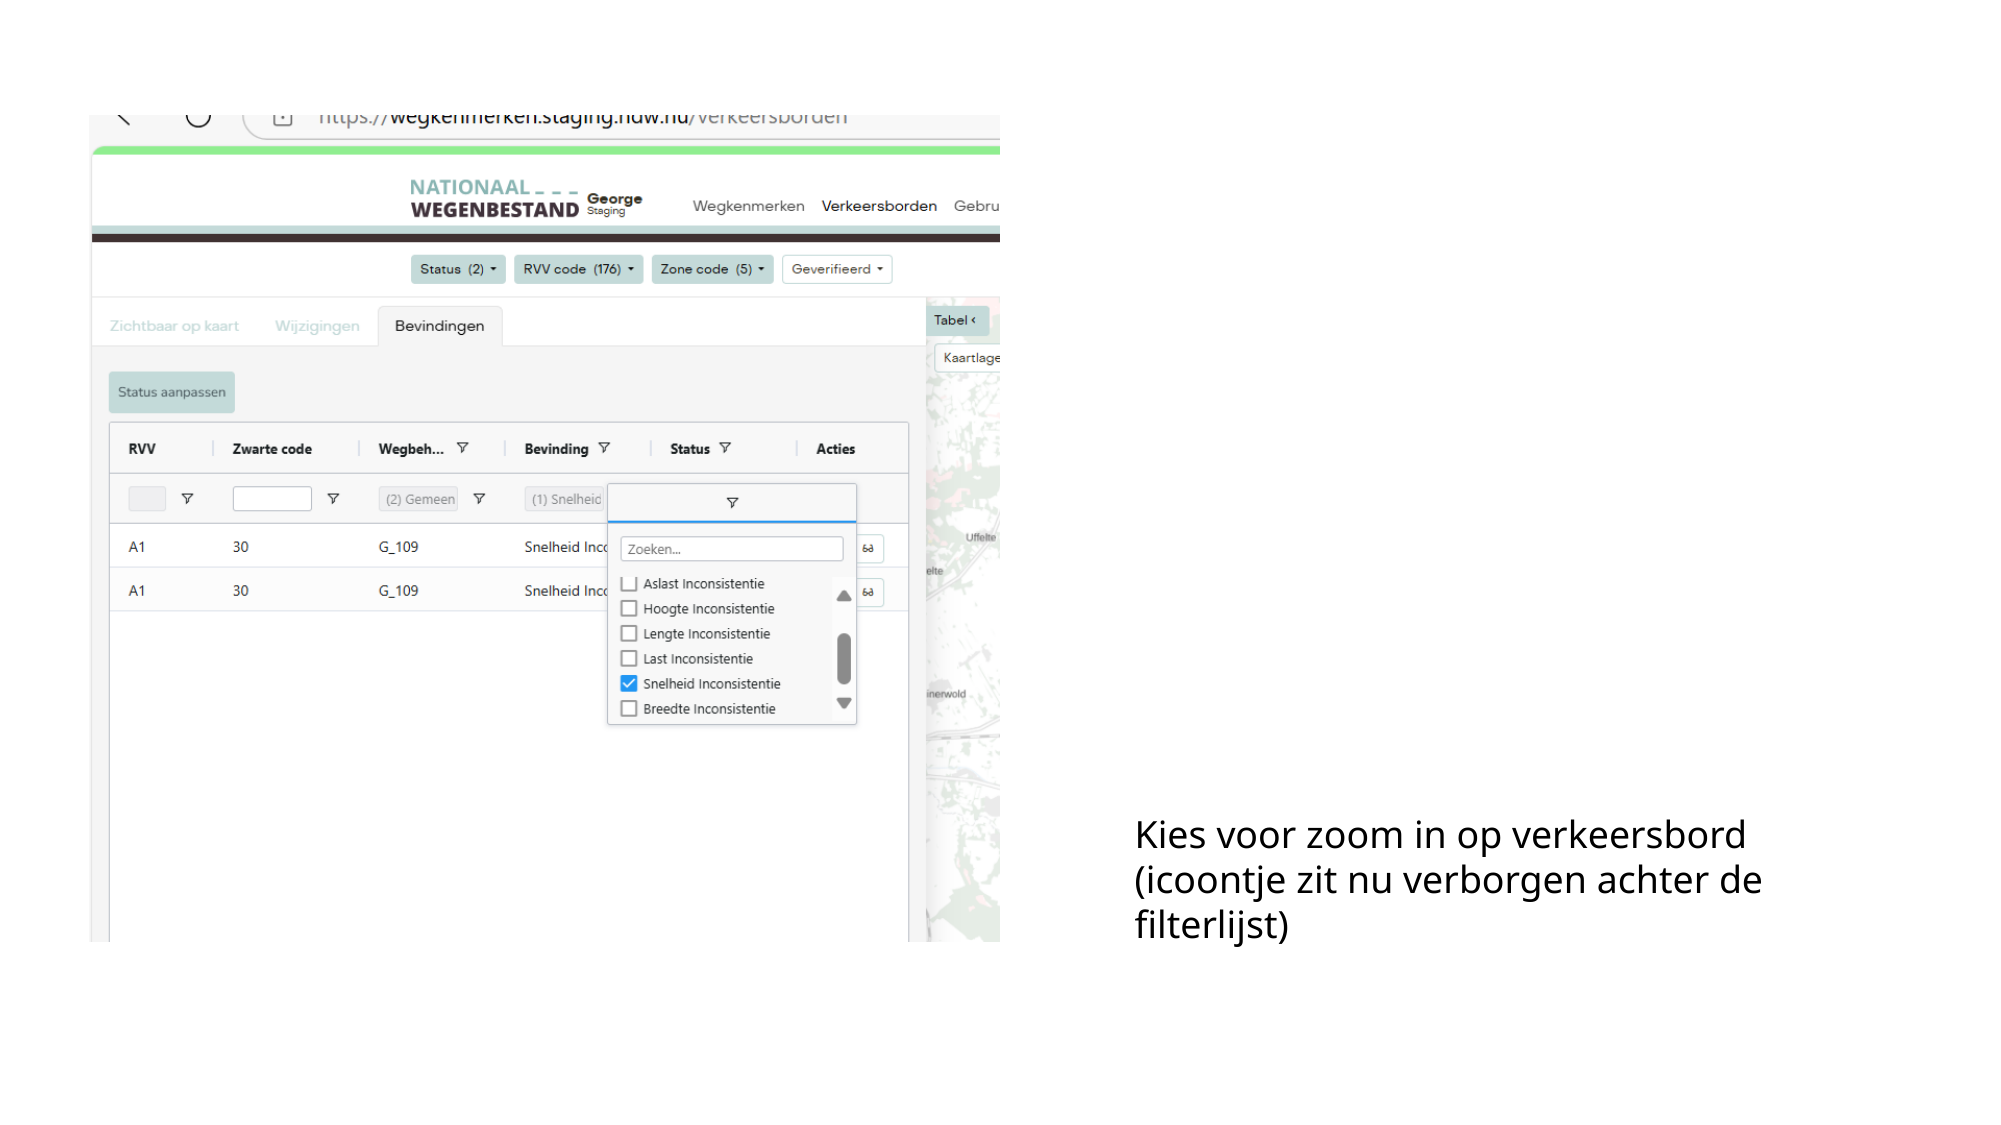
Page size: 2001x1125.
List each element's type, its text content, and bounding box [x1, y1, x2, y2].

picture [89, 115, 1000, 942]
text_box Kies voor zoom in op verkeersbord (icoontje zit nu verborgen achter de filterlijst) [1119, 803, 1849, 956]
